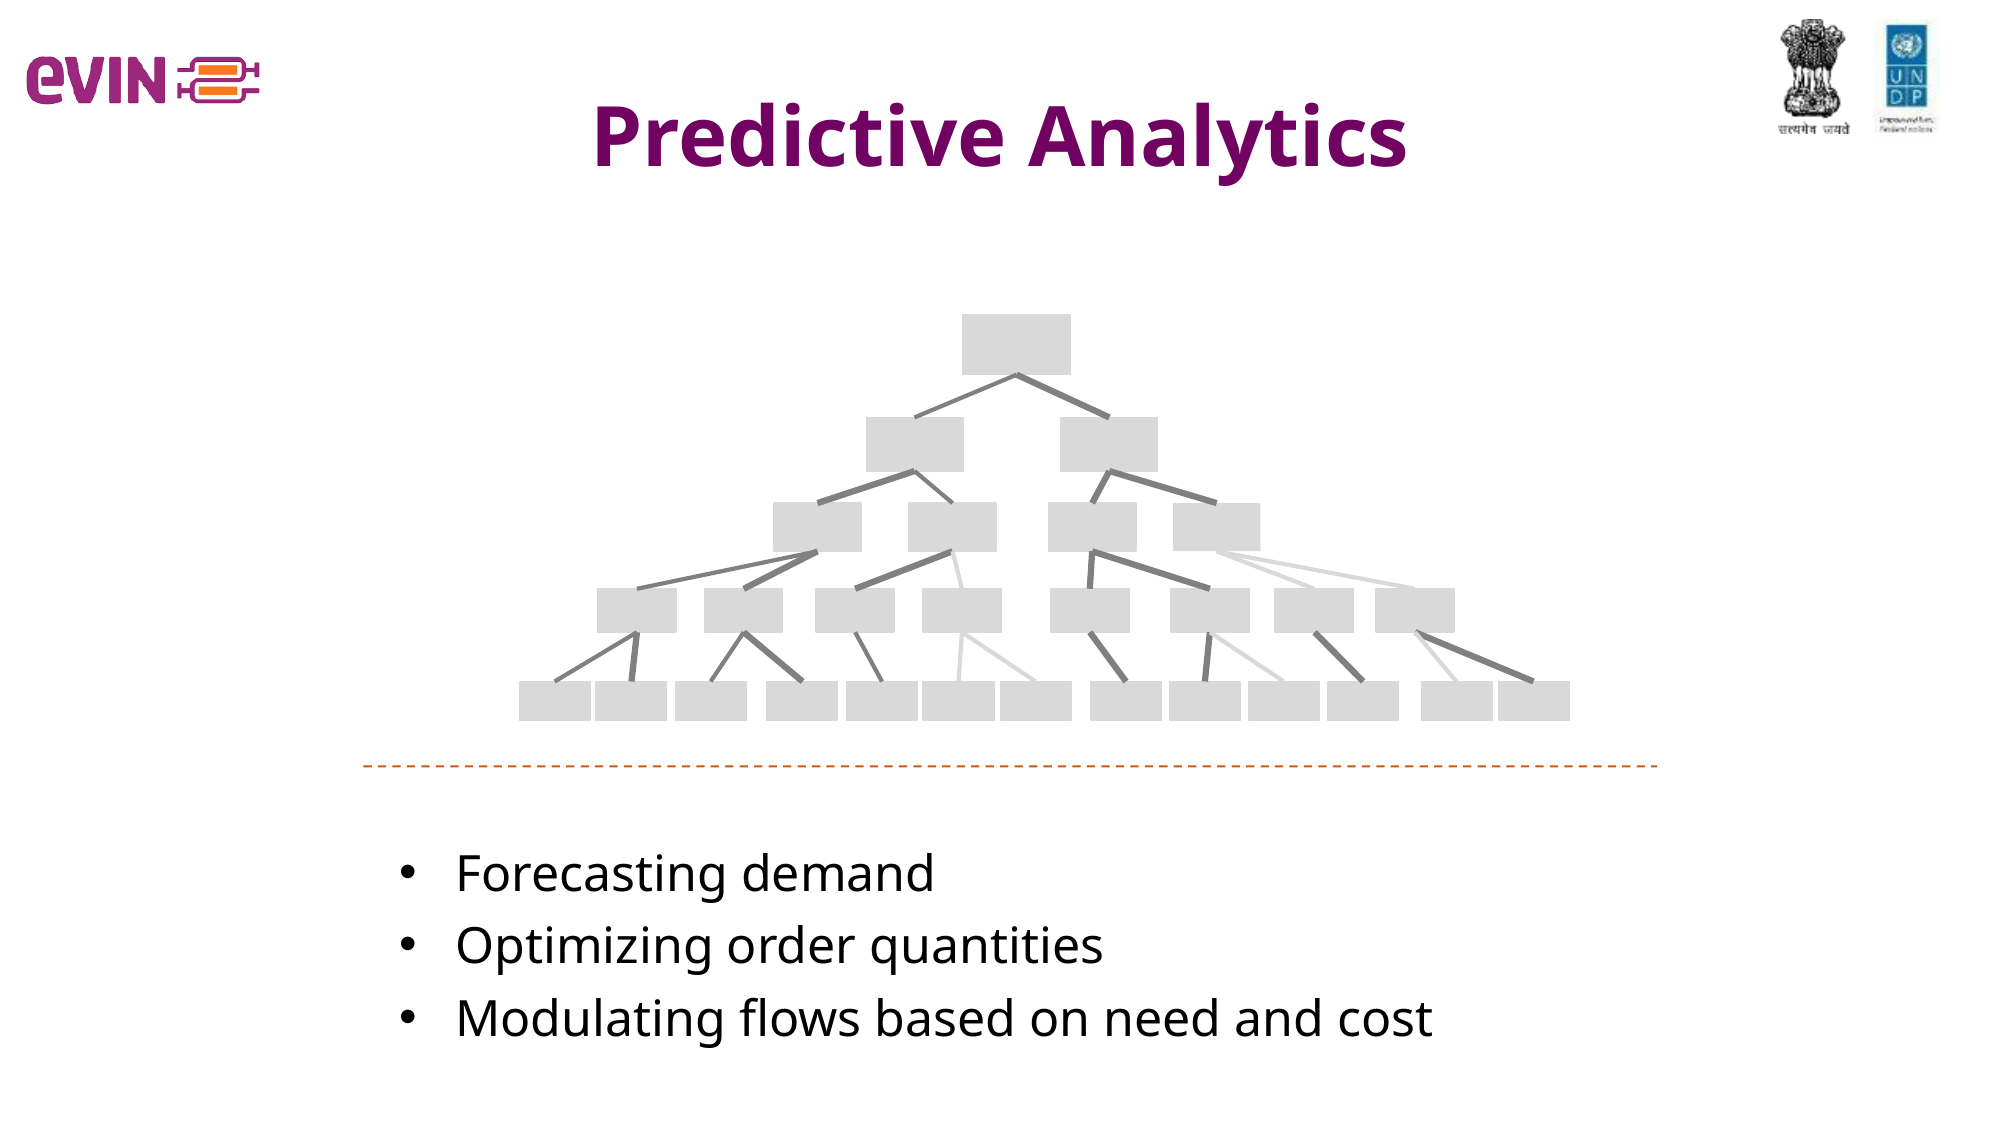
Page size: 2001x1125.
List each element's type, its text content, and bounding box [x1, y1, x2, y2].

title Predictive Analytics [324, 39, 1675, 227]
text_box [1327, 681, 1399, 721]
text_box Forecasting demand Optimizing order quantities Modulating flows based on need and cost [384, 833, 1613, 1054]
text_box [597, 588, 676, 633]
text_box [962, 315, 1071, 375]
text_box [596, 681, 667, 721]
text_box [923, 681, 994, 721]
text_box [922, 588, 1001, 633]
text_box [815, 588, 895, 633]
text_box [866, 417, 963, 471]
text_box [519, 681, 591, 721]
text_box [1275, 588, 1354, 633]
text_box [773, 503, 862, 552]
text_box [1375, 588, 1455, 633]
picture [15, 44, 271, 113]
text_box [1000, 681, 1072, 721]
text_box [1048, 503, 1136, 552]
text_box [846, 681, 918, 721]
text_box [1421, 681, 1492, 721]
text_box [1090, 681, 1162, 721]
picture [1874, 19, 1940, 139]
text_box [1248, 681, 1319, 721]
picture [1778, 19, 1850, 134]
text_box [767, 681, 838, 721]
text_box [1170, 588, 1249, 633]
text_box [1173, 503, 1261, 552]
text_box [1050, 588, 1130, 633]
text_box [675, 681, 747, 721]
text_box [1060, 417, 1158, 471]
text_box [1498, 681, 1569, 721]
text_box [704, 588, 783, 633]
text_box [909, 503, 997, 552]
text_box [1169, 681, 1241, 721]
